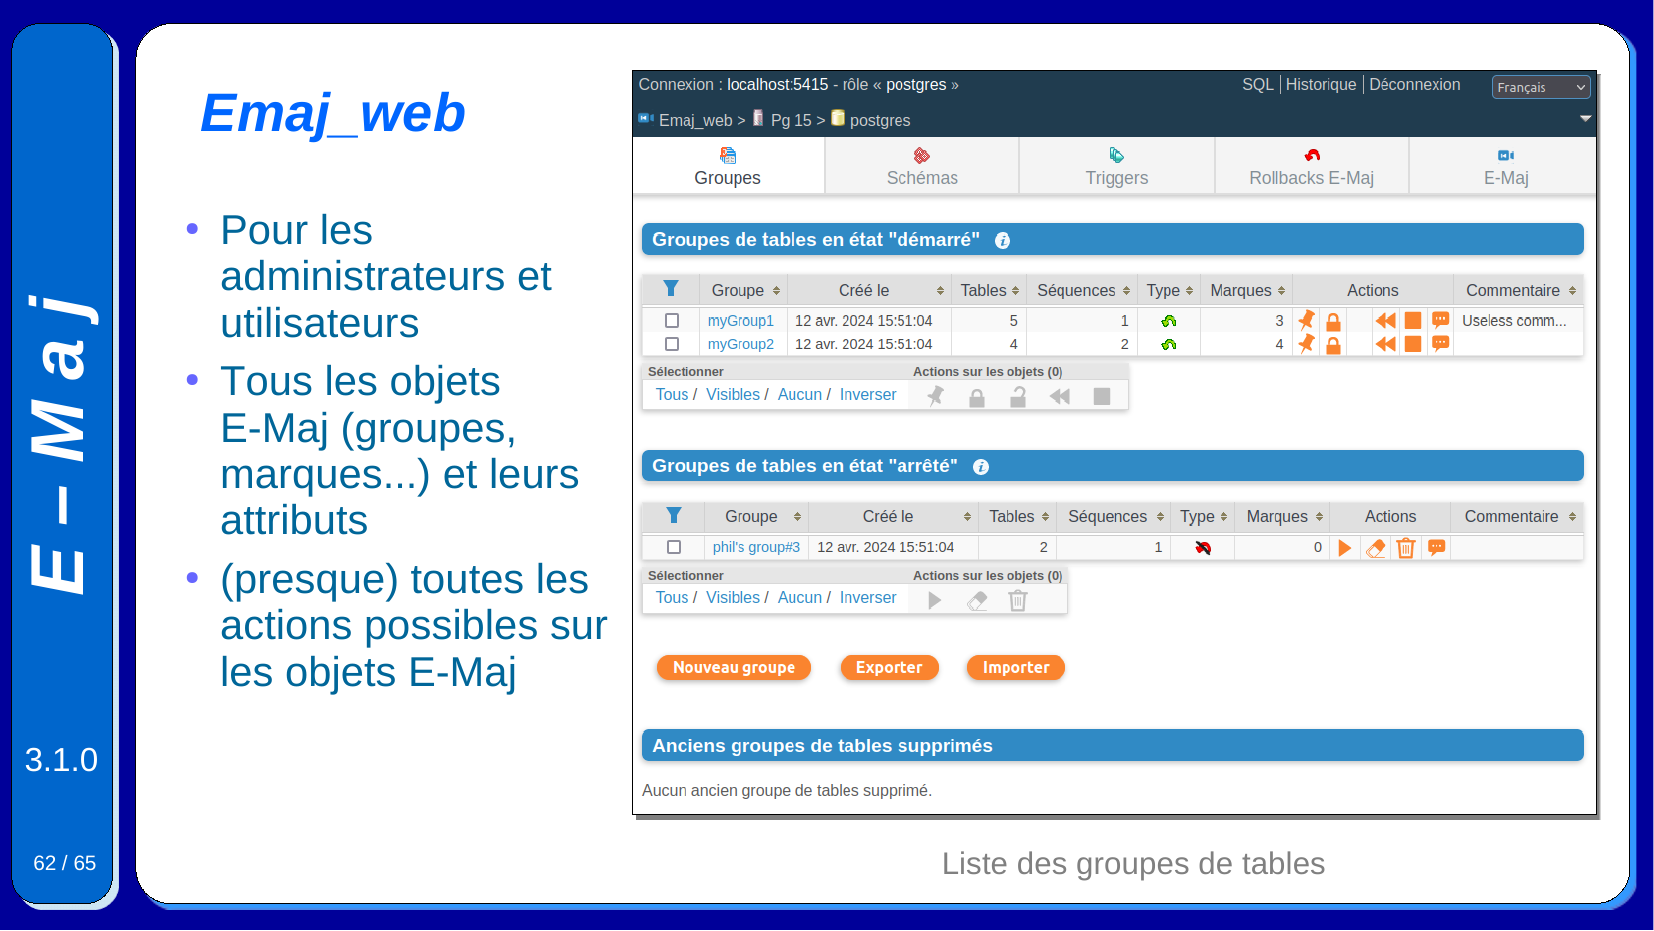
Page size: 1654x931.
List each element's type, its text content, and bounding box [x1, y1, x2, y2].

title Emaj_web [200, 34, 1575, 191]
text_box Liste des groupes de tables [927, 838, 1342, 889]
picture [632, 70, 1597, 815]
list Pour les administrateurs et utilisateurs Tous les objets E-Maj (groupes, marques...) et leurs attributs (presque) toutes les actions possibles sur les objets E-Maj [167, 206, 632, 756]
